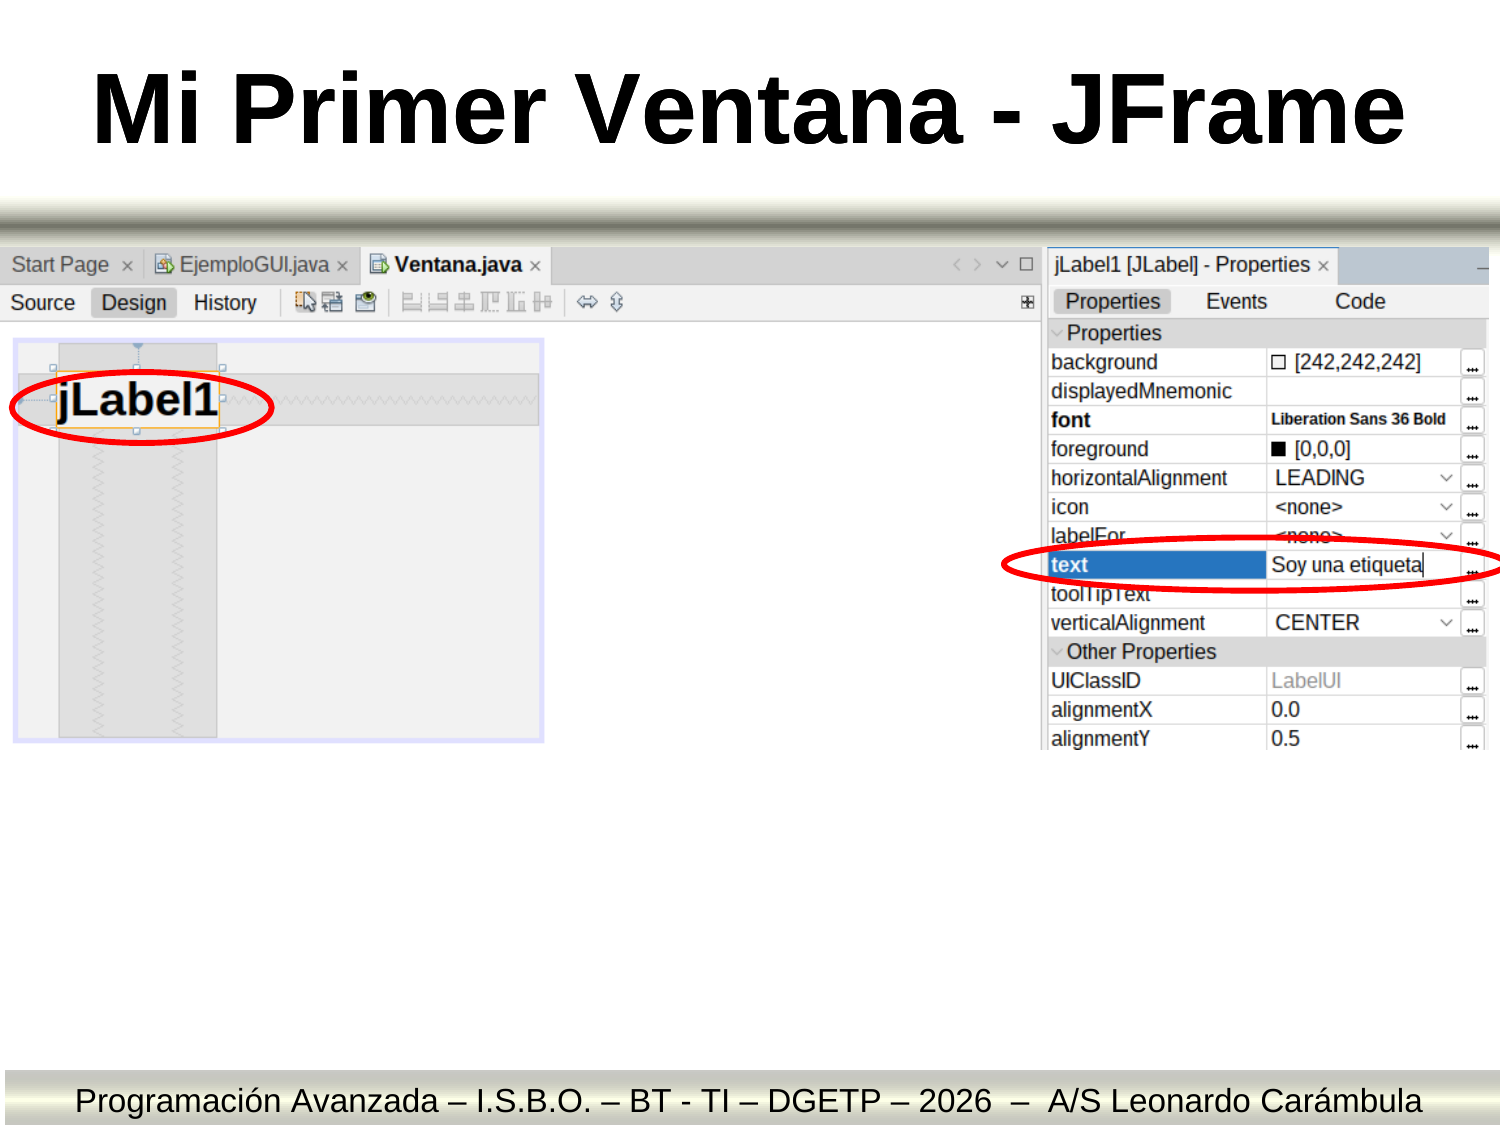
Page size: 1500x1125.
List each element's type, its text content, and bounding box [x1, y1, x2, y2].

picture [0, 247, 1489, 750]
title Mi Primer Ventana - JFrame [0, 9, 1500, 198]
picture [1008, 541, 1489, 587]
